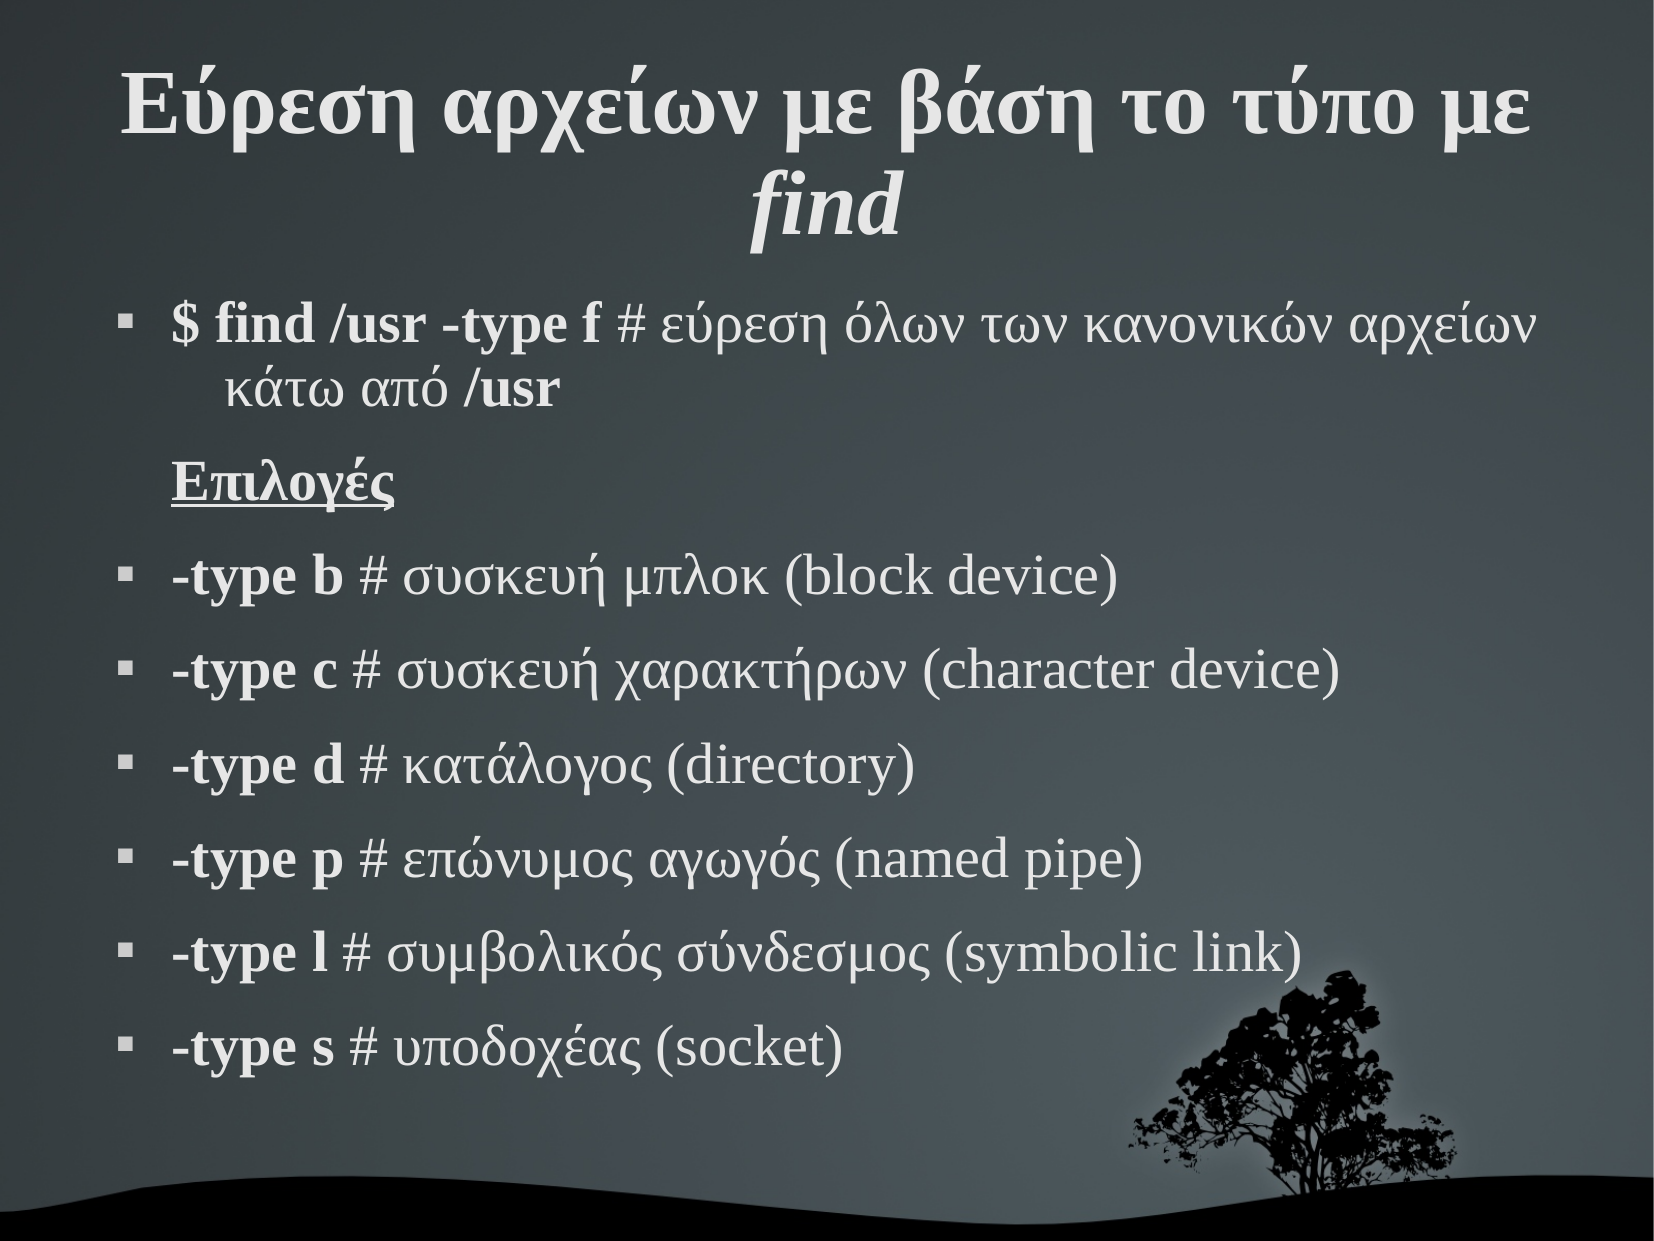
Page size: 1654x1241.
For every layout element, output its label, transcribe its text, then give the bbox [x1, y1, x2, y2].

title Εύρεση αρχείων με βάση το τύπο με find [82, 33, 1571, 273]
picture [0, 0, 1654, 1241]
list $ find /usr -type f # εύρεση όλων των κανονικών αρχείων κάτω από /usr Επιλογές -type b # συσκευή μπλοκ (block device) -type c # συσκευή χαρακτήρων (character device) -type d # κατάλογος (directory) -type p # επώνυμος αγωγός (named pipe) -type l # συμβολικός σύνδεσμος (symbolic link) -type s # υποδοχέας (socket) [82, 290, 1571, 1181]
